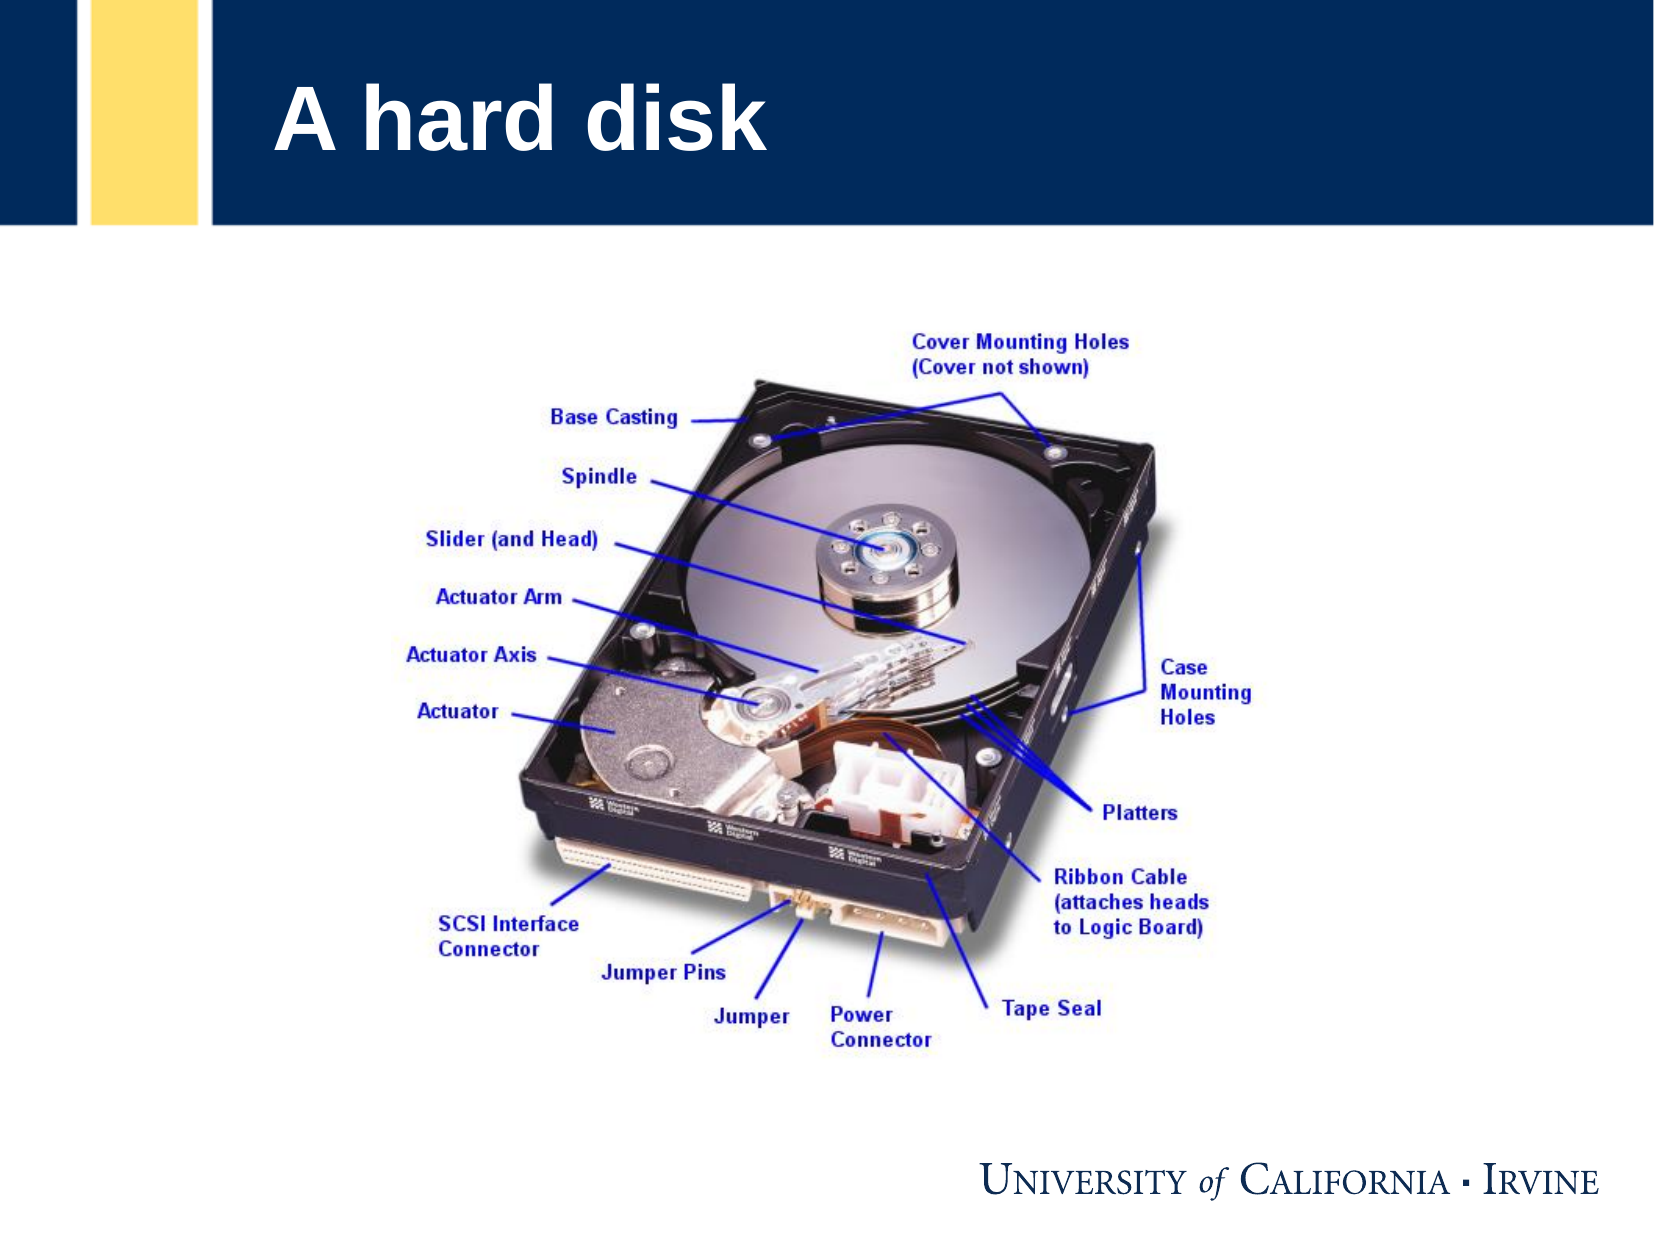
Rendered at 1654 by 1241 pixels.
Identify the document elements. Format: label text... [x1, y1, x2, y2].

picture [0, 0, 1654, 1241]
title A hard disk [257, 0, 1654, 228]
